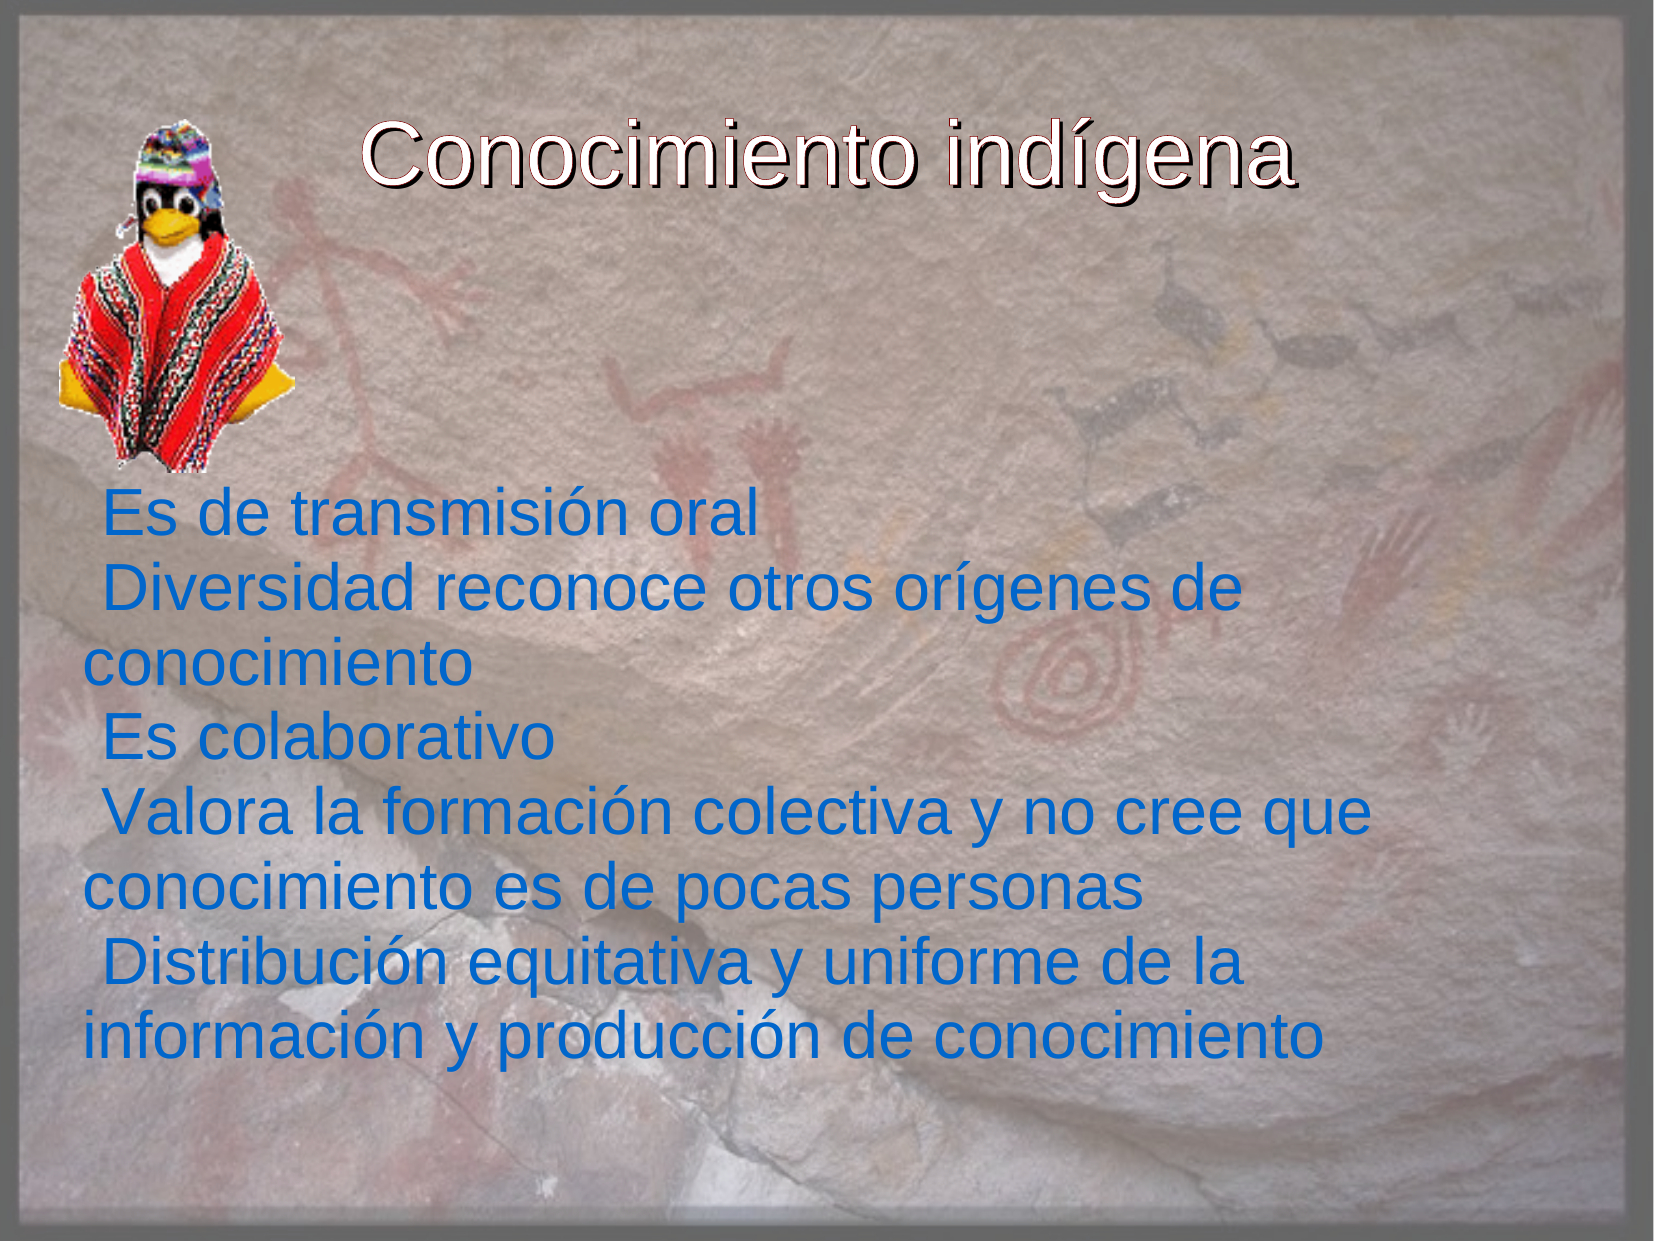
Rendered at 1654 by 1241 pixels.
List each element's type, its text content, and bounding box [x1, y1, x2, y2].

title Conocimiento indígena [82, 49, 1571, 257]
subtitle Es de transmisión oral Diversidad reconoce otros orígenes de conocimiento Es colaborativo Valora la formación colectiva y no cree que conocimiento es de pocas personas Distribución equitativa y uniforme de la información y producción de conocimiento [82, 290, 1565, 1109]
picture [0, 0, 1654, 1241]
